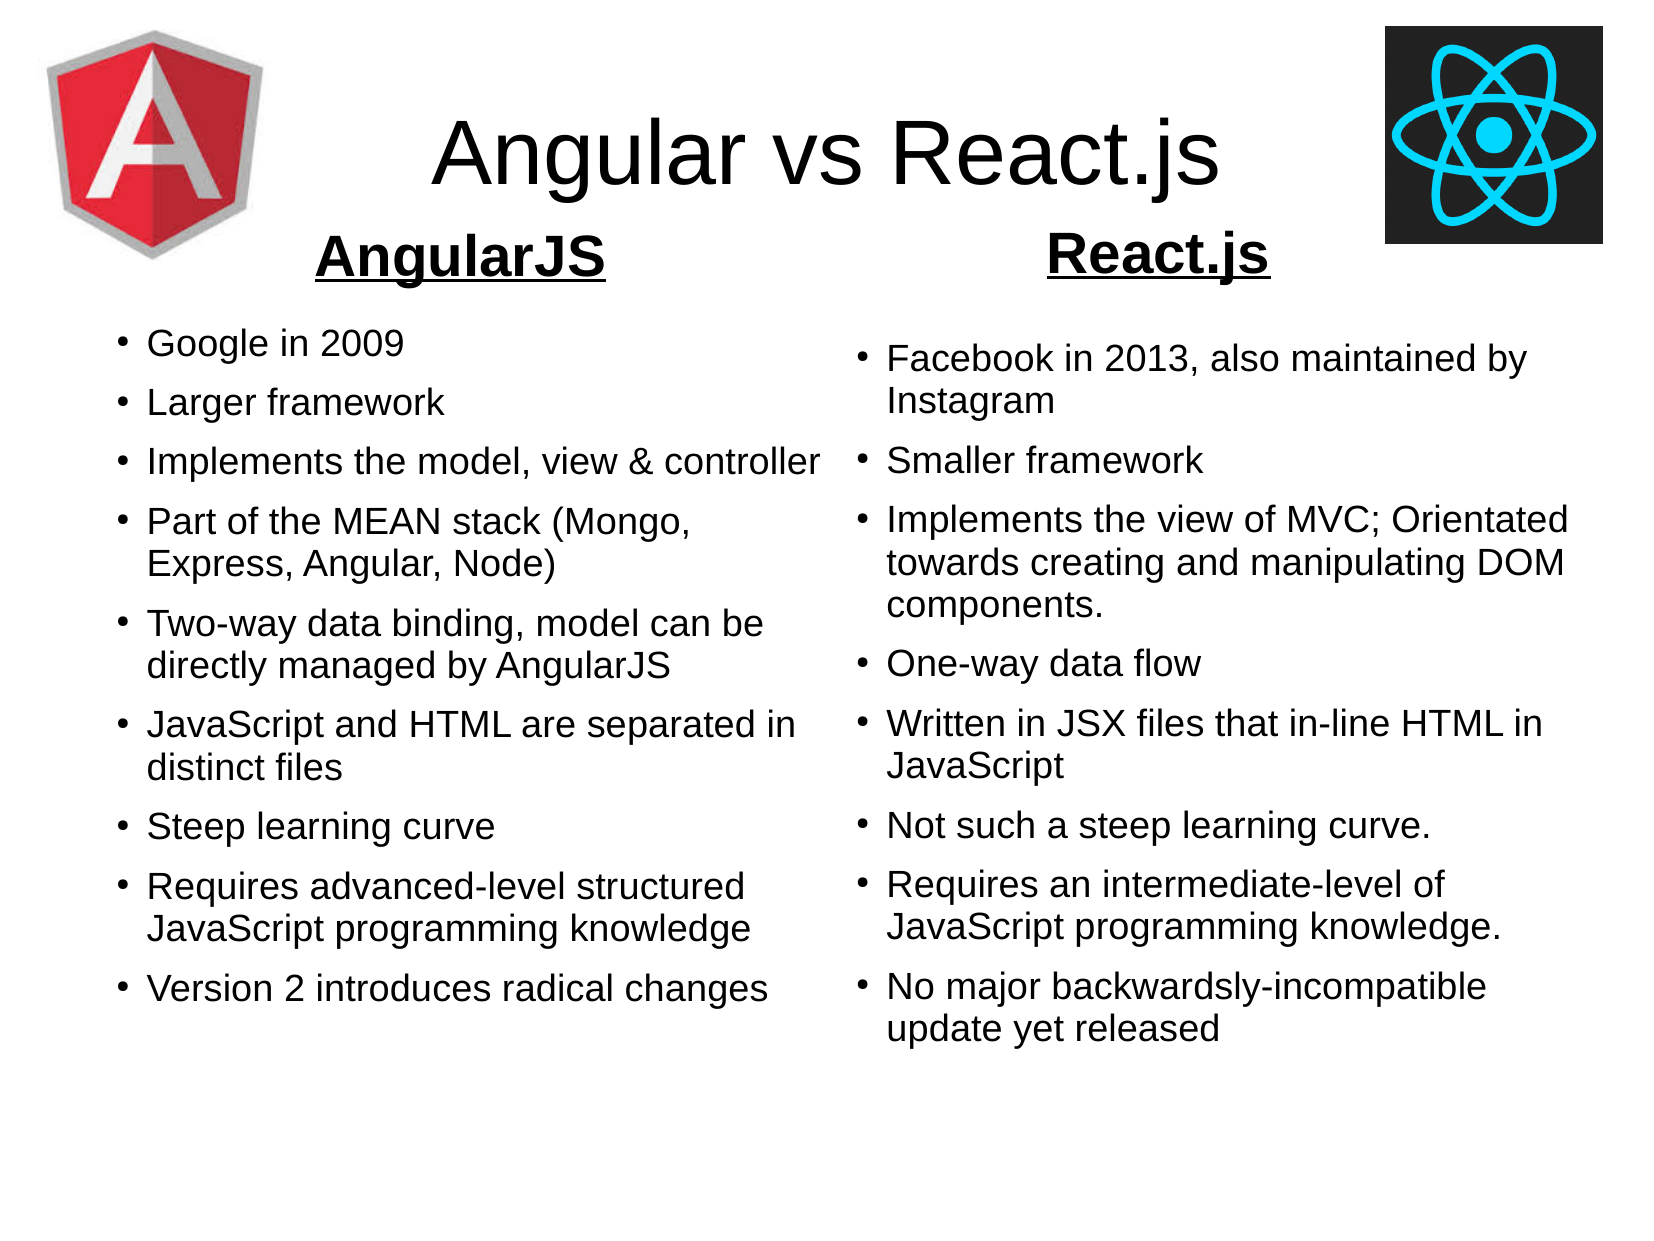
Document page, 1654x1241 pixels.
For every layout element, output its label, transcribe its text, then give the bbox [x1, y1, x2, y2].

picture [38, 29, 270, 261]
list Facebook in 2013, also maintained by Instagram Smaller framework Implements the view of MVC; Orientated towards creating and manipulating DOM components. One-way data flow Written in JSX files that in-line HTML in JavaScript Not such a steep learning curve. Requires an intermediate-level of JavaScript programming knowledge. No major backwardsly-incompatible update yet released [845, 336, 1573, 1056]
picture [1385, 26, 1603, 244]
title Angular vs React.js [270, 49, 1571, 257]
text_box React.js [1031, 212, 1359, 293]
text_box AngularJS [300, 215, 627, 296]
list Google in 2009 Larger framework Implements the model, view & controller Part of the MEAN stack (Mongo, Express, Angular, Node) Two-way data binding, model can be directly managed by AngularJS JavaScript and HTML are separated in distinct files Steep learning curve Requires advanced-level structured JavaScript programming knowledge Version 2 introduces radical changes [106, 321, 833, 1041]
